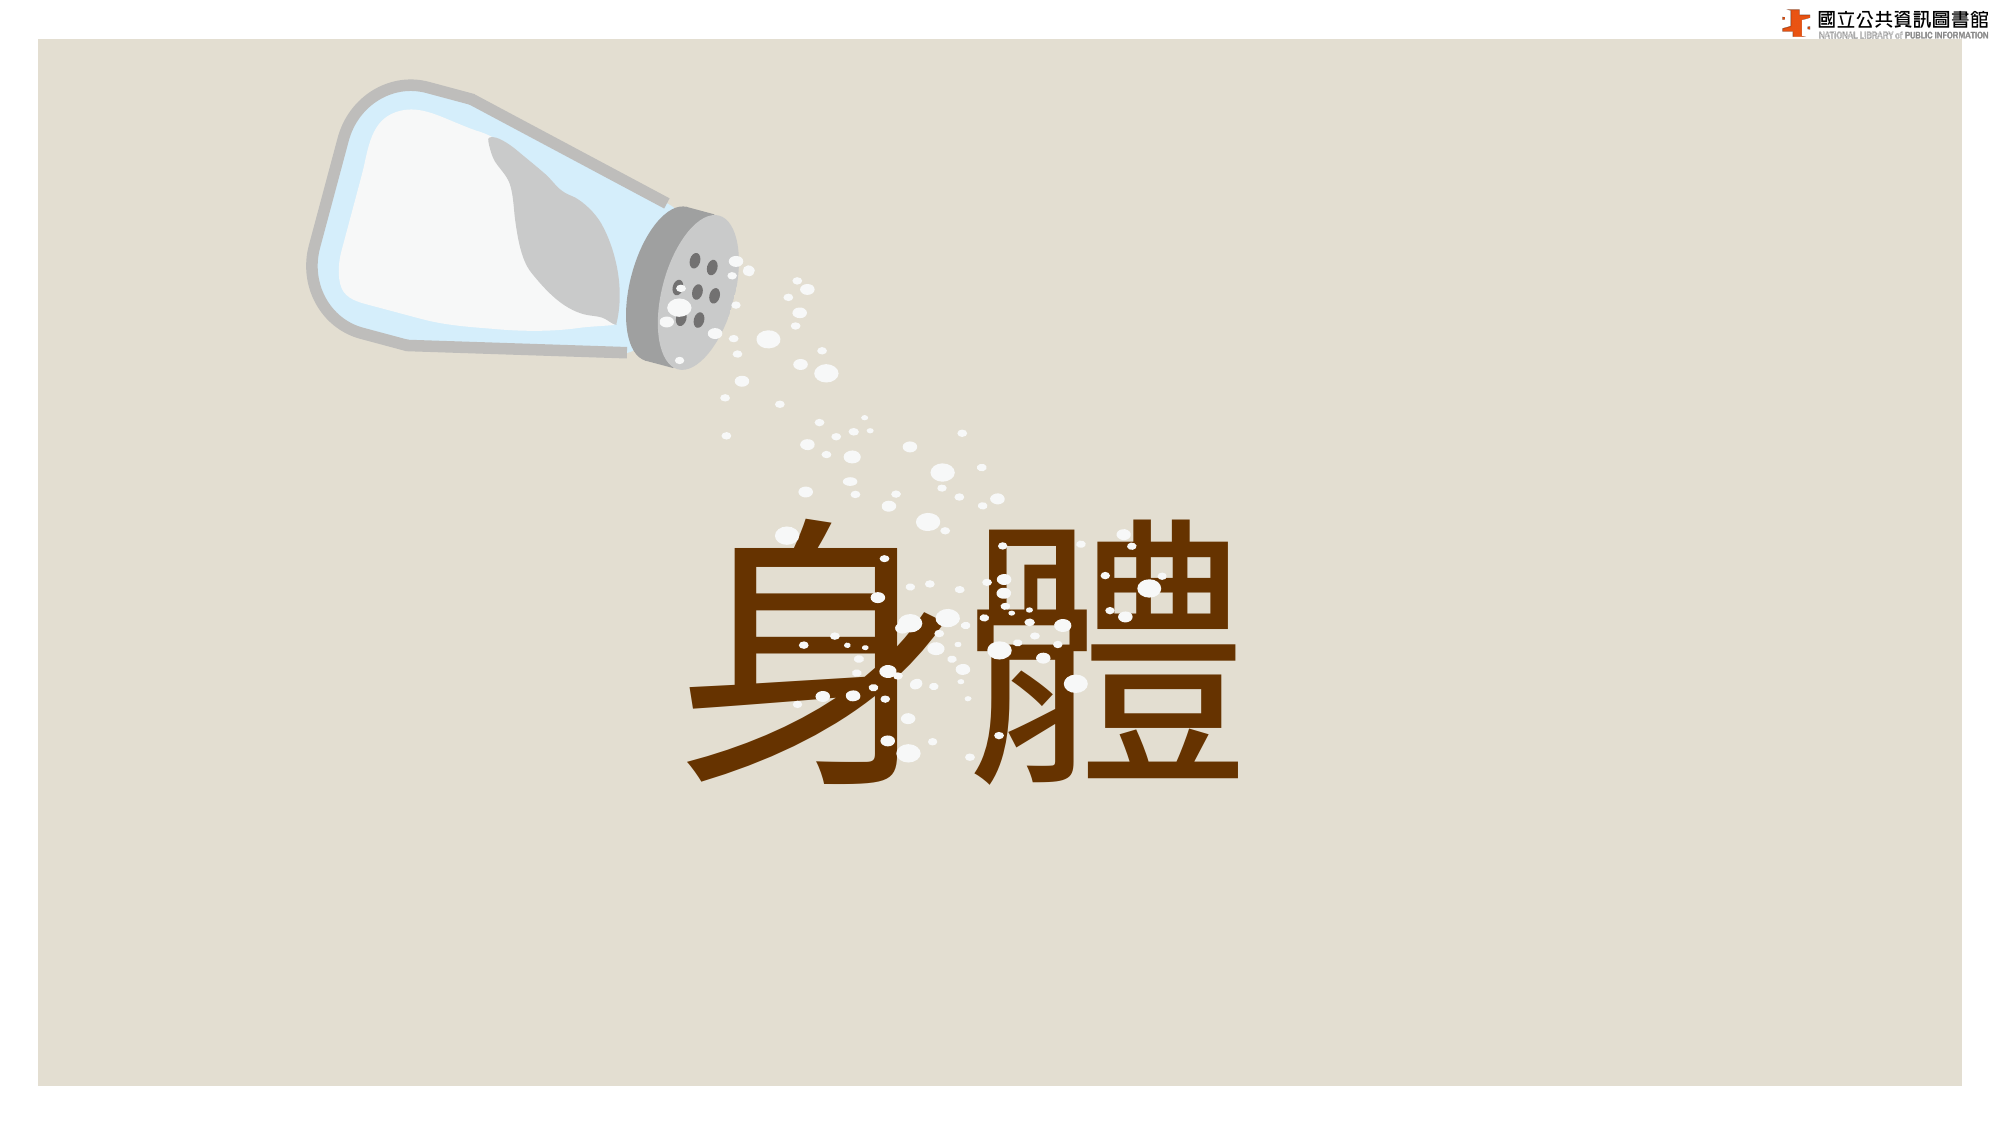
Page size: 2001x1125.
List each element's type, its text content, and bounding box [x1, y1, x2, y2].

text_box 身體 [659, 466, 1366, 982]
picture [288, 62, 1167, 763]
